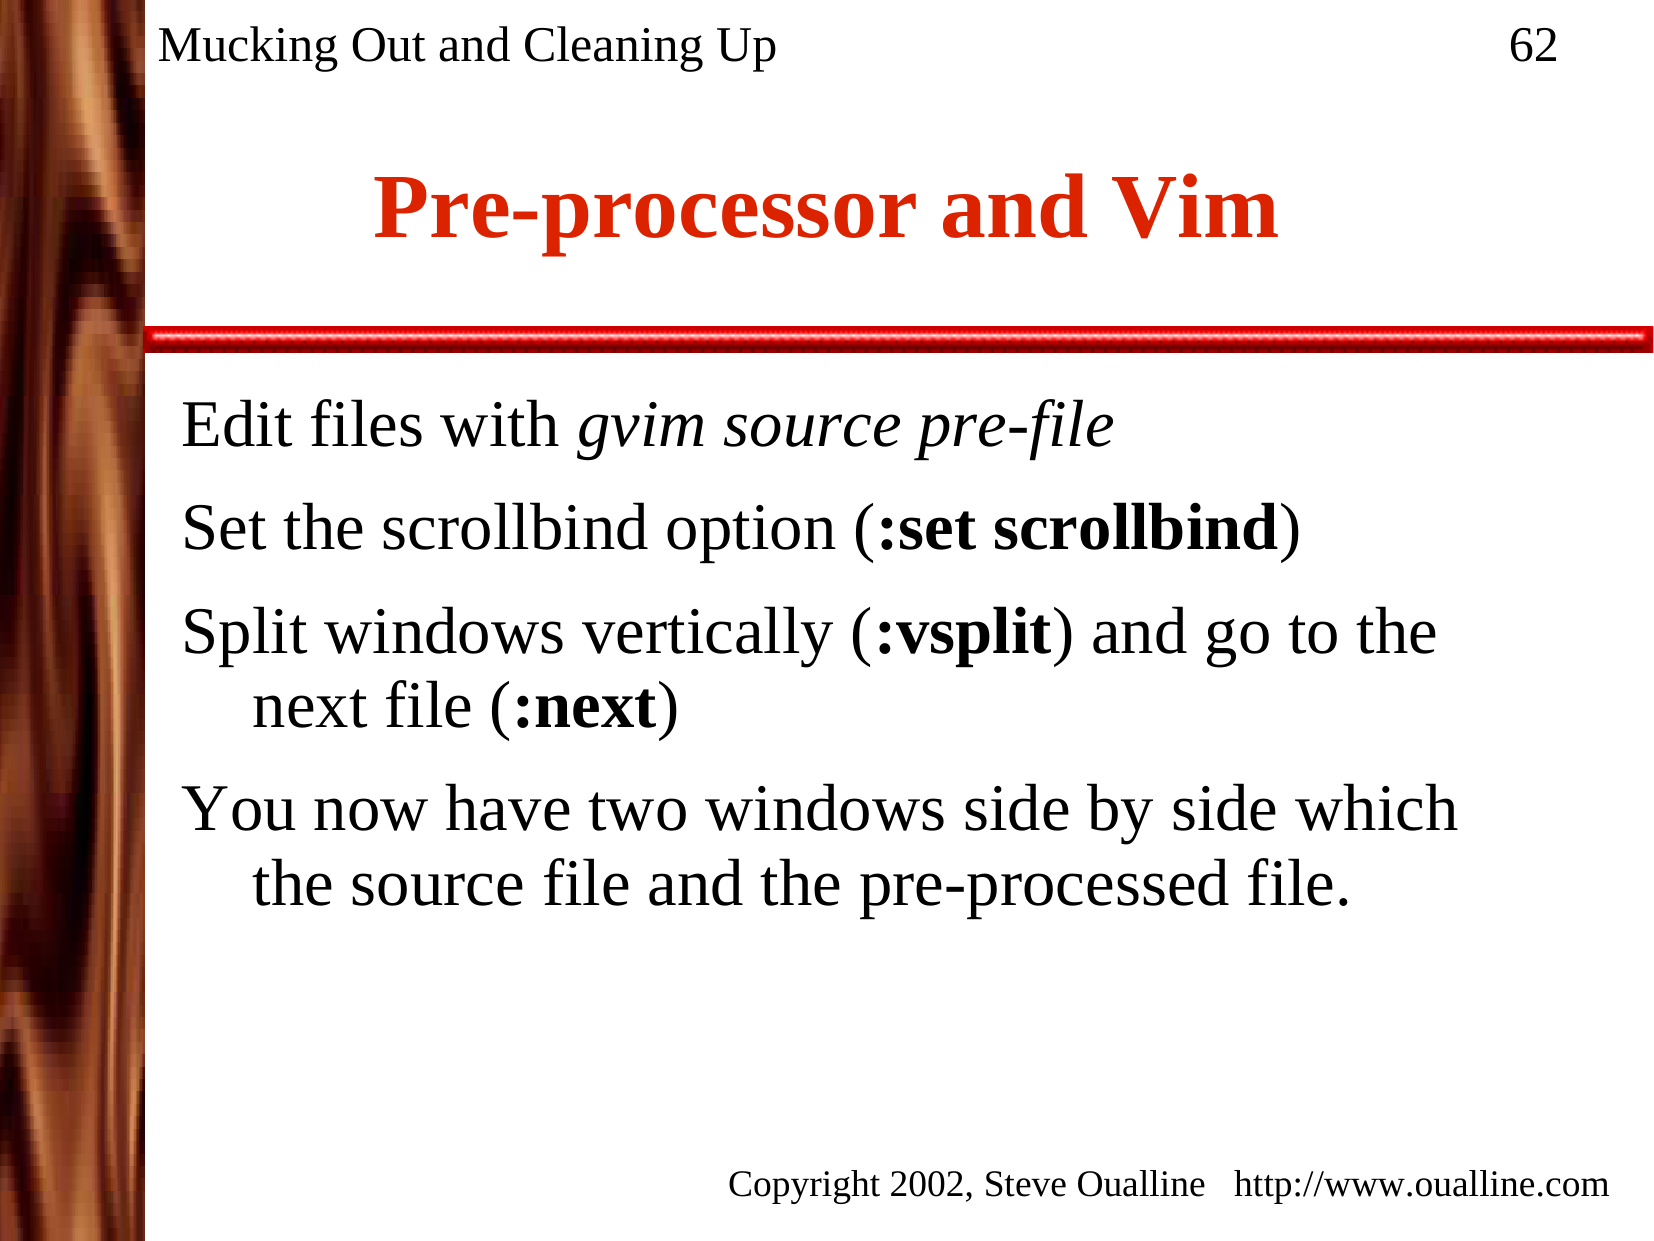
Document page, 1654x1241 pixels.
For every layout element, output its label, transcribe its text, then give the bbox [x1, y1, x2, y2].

list Edit files with gvim source pre-file Set the scrollbind option (:set scrollbind) Split windows vertically (:vsplit) and go to the next file (:next) You now have two windows side by side which the source file and the pre-processed file. [170, 386, 1534, 1127]
title Pre-processor and Vim [121, 102, 1534, 310]
picture [0, 0, 1654, 1241]
